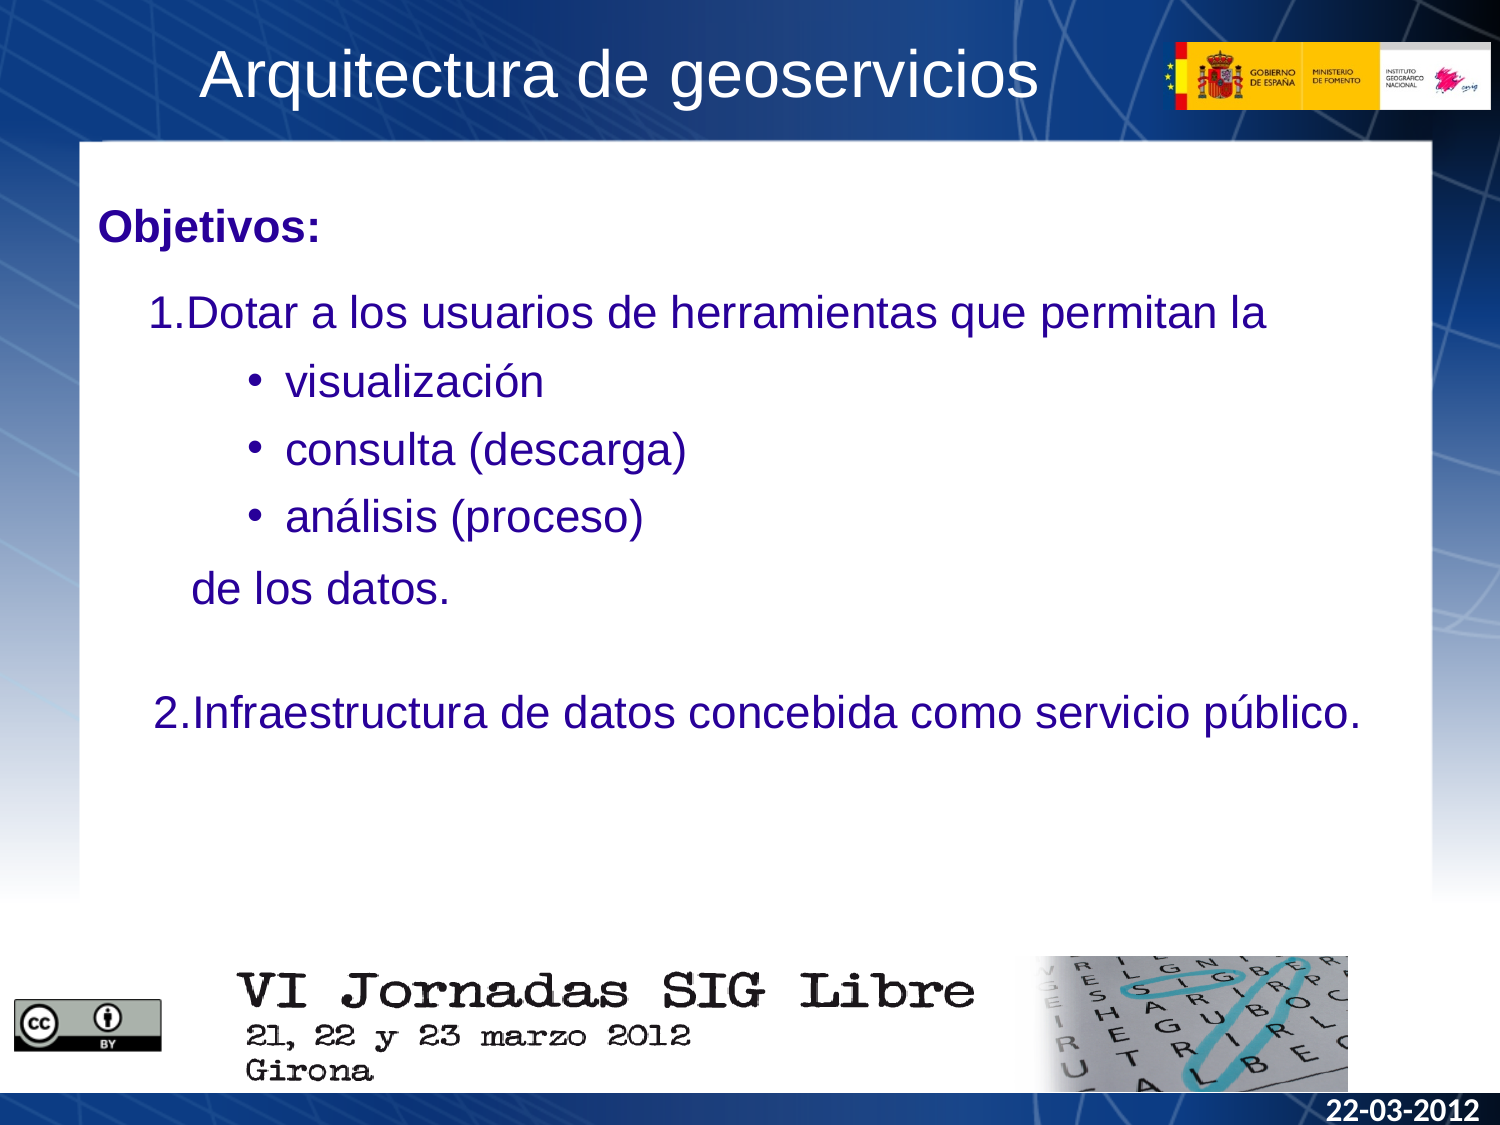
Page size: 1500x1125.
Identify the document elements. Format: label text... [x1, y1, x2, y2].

picture [0, 0, 1500, 1125]
title Arquitectura de geoservicios [82, 0, 1158, 142]
list Objetivos: 1.Dotar a los usuarios de herramientas que permitan la visualización consulta (descarga) análisis (proceso) de los datos. 2.Infraestructura de datos concebida como servicio público. [82, 188, 1430, 804]
